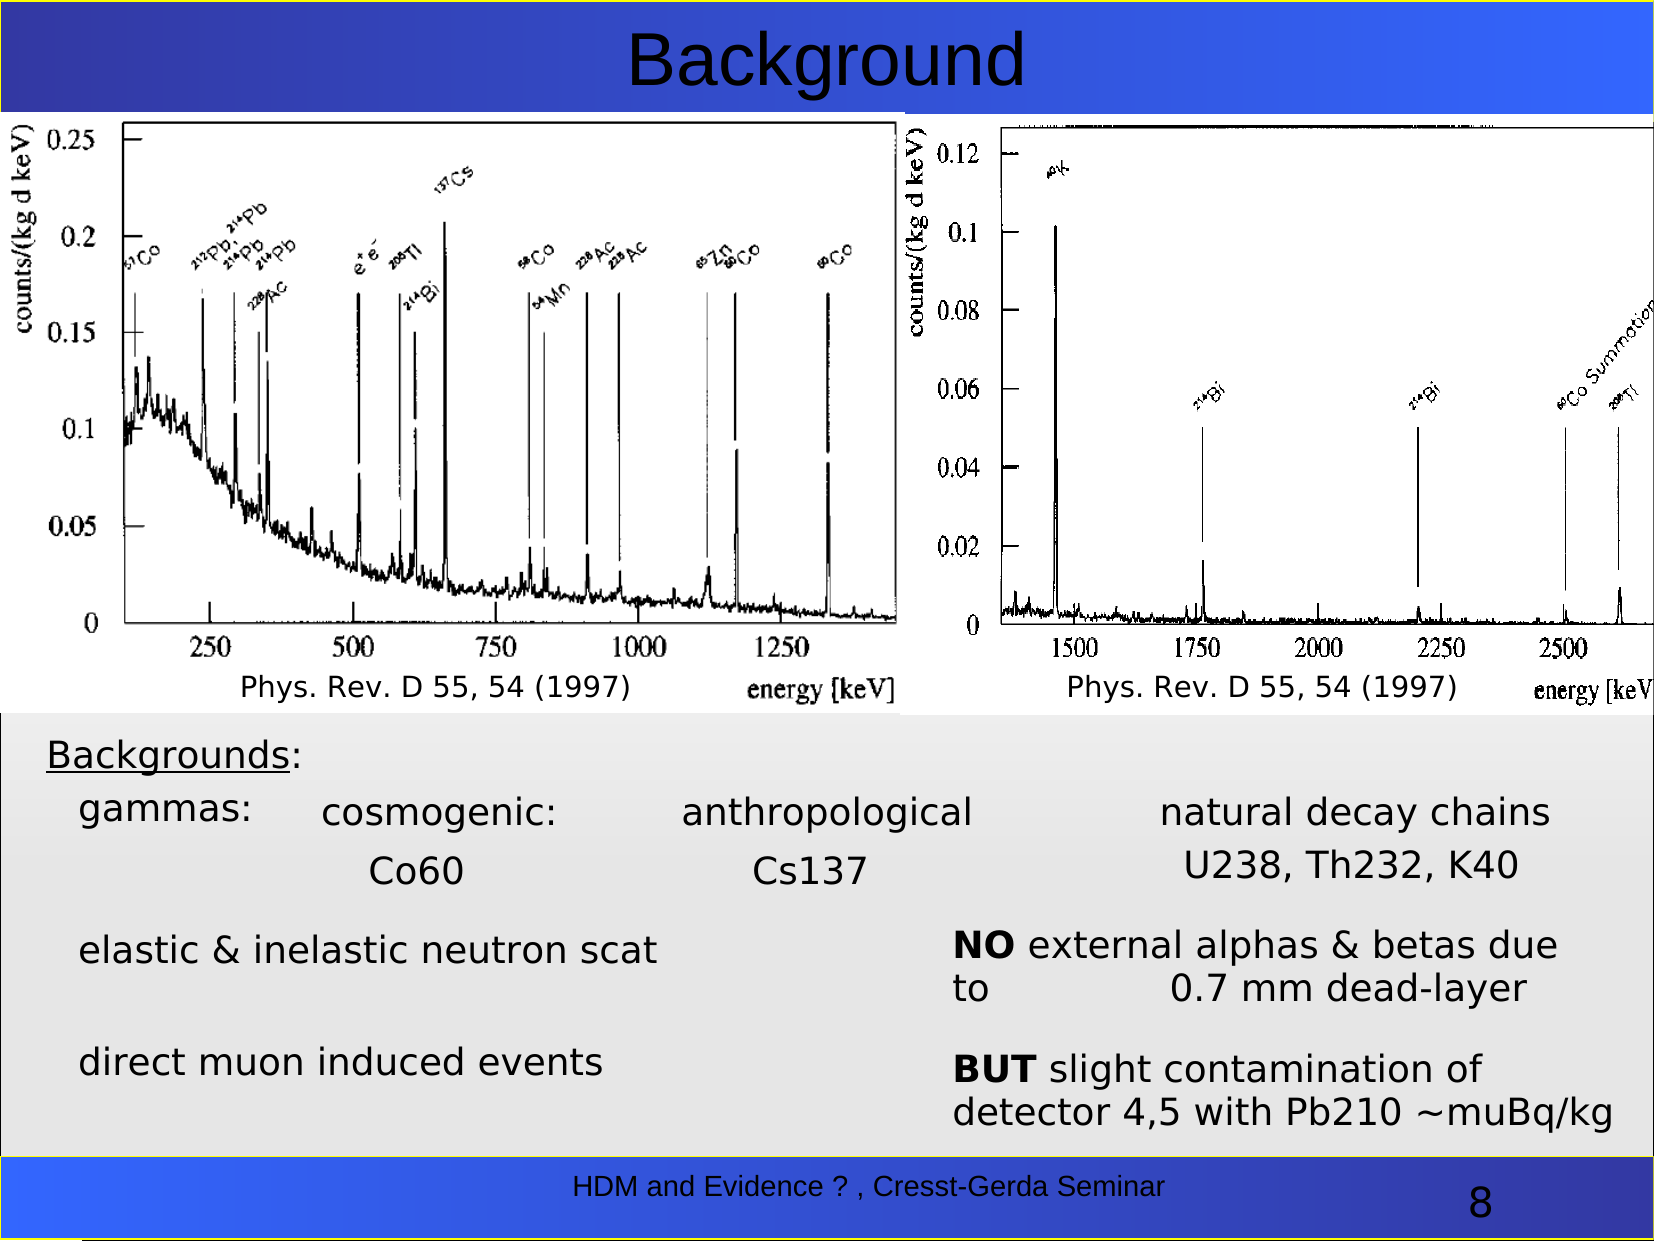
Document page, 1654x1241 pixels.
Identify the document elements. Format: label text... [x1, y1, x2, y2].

text_box NO external alphas & betas due to 0.7 mm dead-layer [937, 915, 1613, 1018]
text_box Cs137 [737, 842, 883, 901]
text_box U238, Th232, K40 [1168, 836, 1530, 895]
text_box Co60 [353, 842, 479, 901]
text_box Phys. Rev. D 55, 54 (1997) [225, 663, 901, 713]
text_box elastic & inelastic neutron scat [51, 921, 751, 980]
text_box direct muon induced events [51, 1033, 751, 1093]
text_box Backgrounds: [31, 726, 1345, 785]
text_box anthropological [666, 783, 983, 842]
title Background [82, 0, 1571, 114]
text_box gammas: [51, 779, 652, 839]
text_box Phys. Rev. D 55, 54 (1997) [1051, 663, 1654, 713]
text_box cosmogenic: [306, 783, 569, 842]
text_box BUT slight contamination of detector 4,5 with Pb210 ~muBq/kg [937, 1040, 1654, 1142]
picture [0, 112, 1654, 715]
text_box natural decay chains [1144, 783, 1559, 842]
